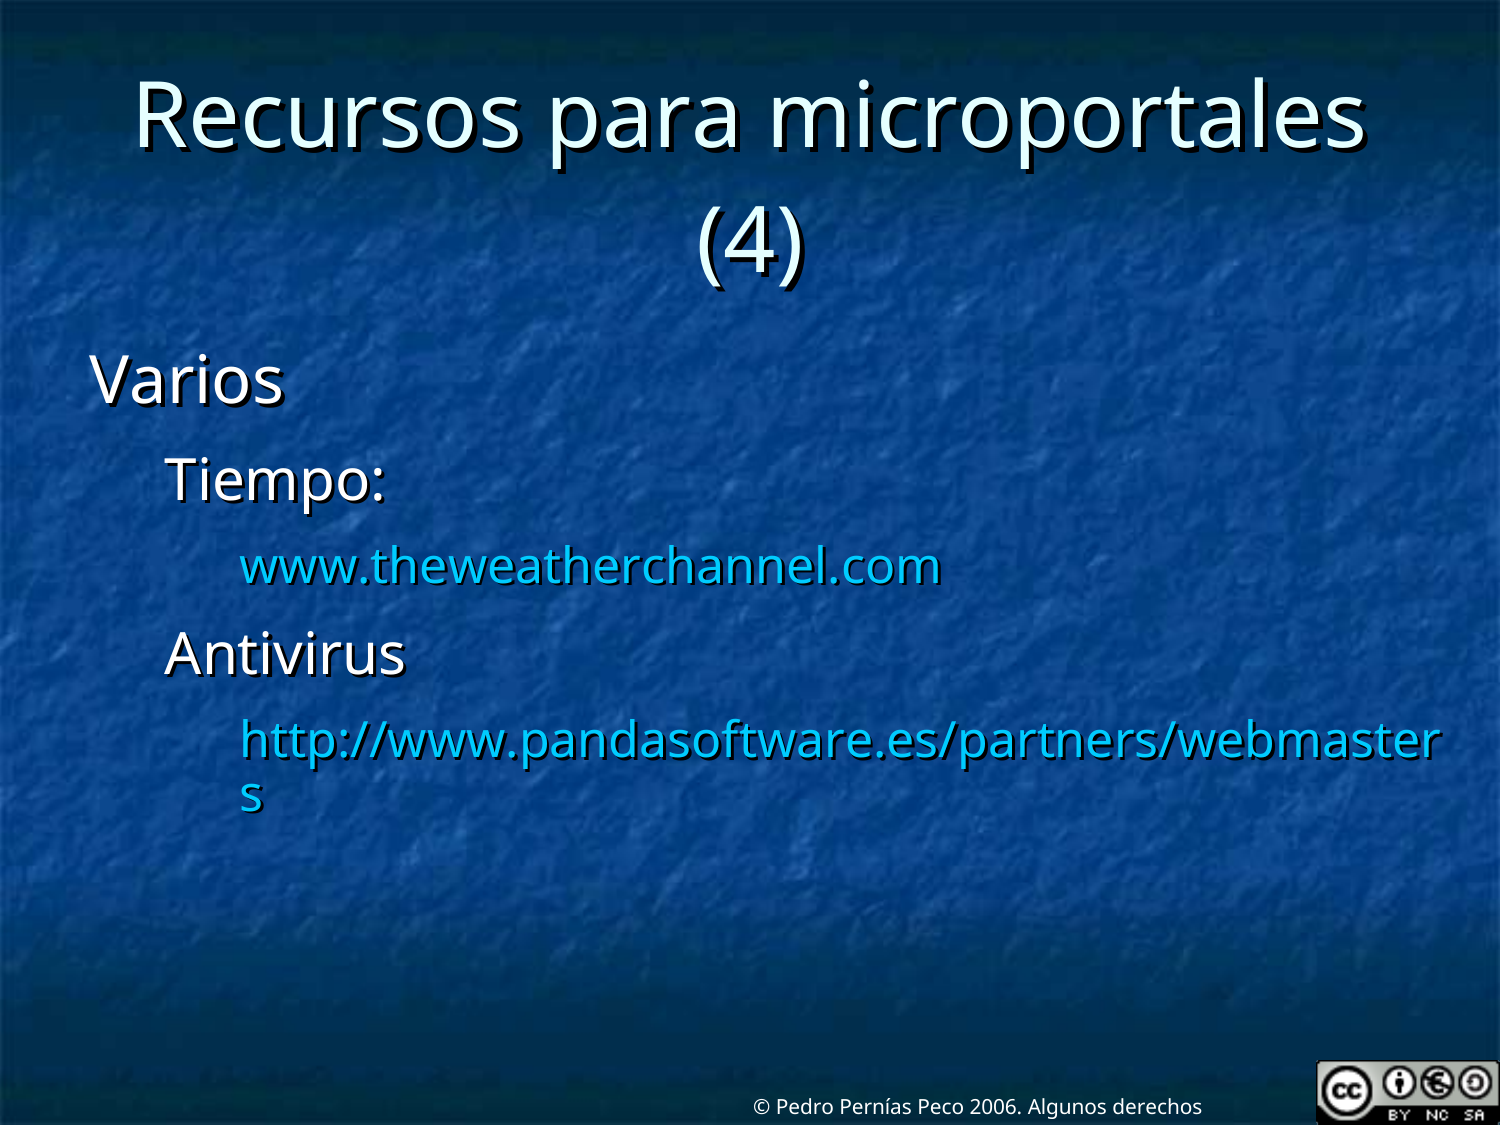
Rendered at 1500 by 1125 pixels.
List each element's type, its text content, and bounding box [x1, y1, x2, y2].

picture [0, 0, 1500, 1125]
picture [1182, 1104, 1189, 1113]
title Recursos para microportales (4) [75, 62, 1426, 288]
list Varios Tiempo: www.theweatherchannel.com Antivirus http://www.pandasoftware.es/partners/webmasters [74, 324, 1459, 1001]
